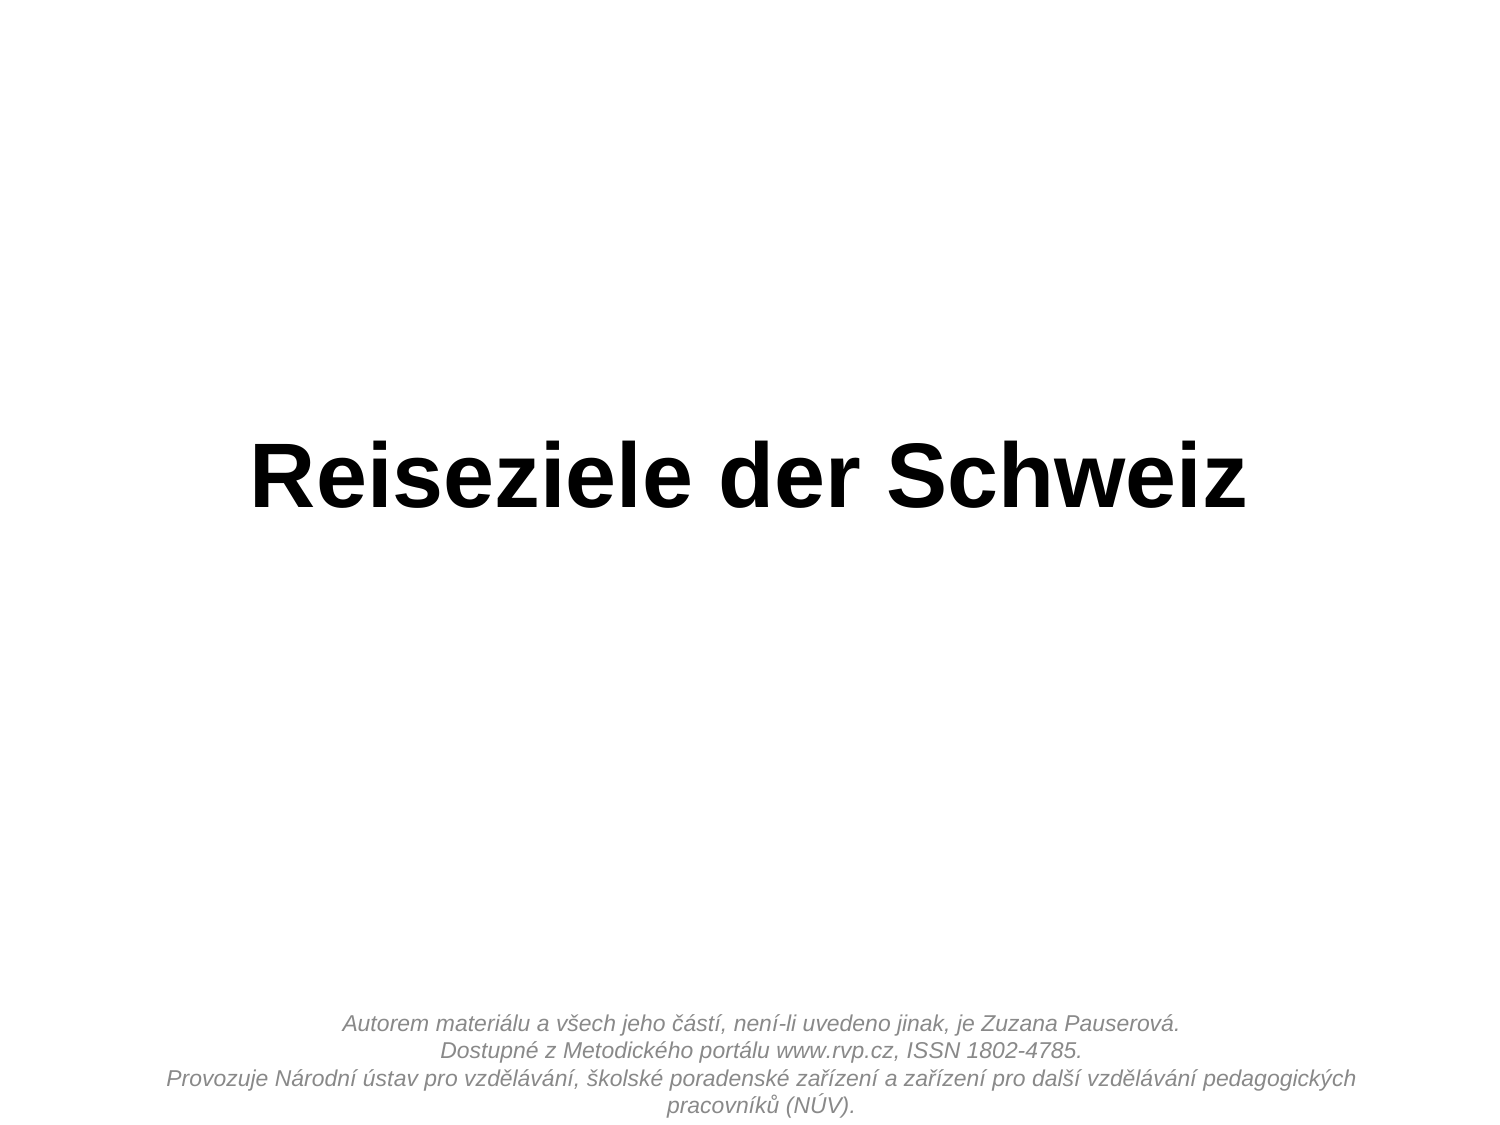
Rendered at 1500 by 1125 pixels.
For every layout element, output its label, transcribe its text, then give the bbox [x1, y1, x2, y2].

text_box Autorem materiálu a všech jeho částí, není-li uvedeno jinak, je Zuzana Pauserová. Dostupné z Metodického portálu www.rvp.cz, ISSN 1802-4785. Provozuje Národní ústav pro vzdělávání, školské poradenské zařízení a zařízení pro další vzdělávání pedagogických pracovníků (NÚV). [147, 1046, 1377, 1107]
title Reiseziele der Schweiz [112, 349, 1388, 592]
